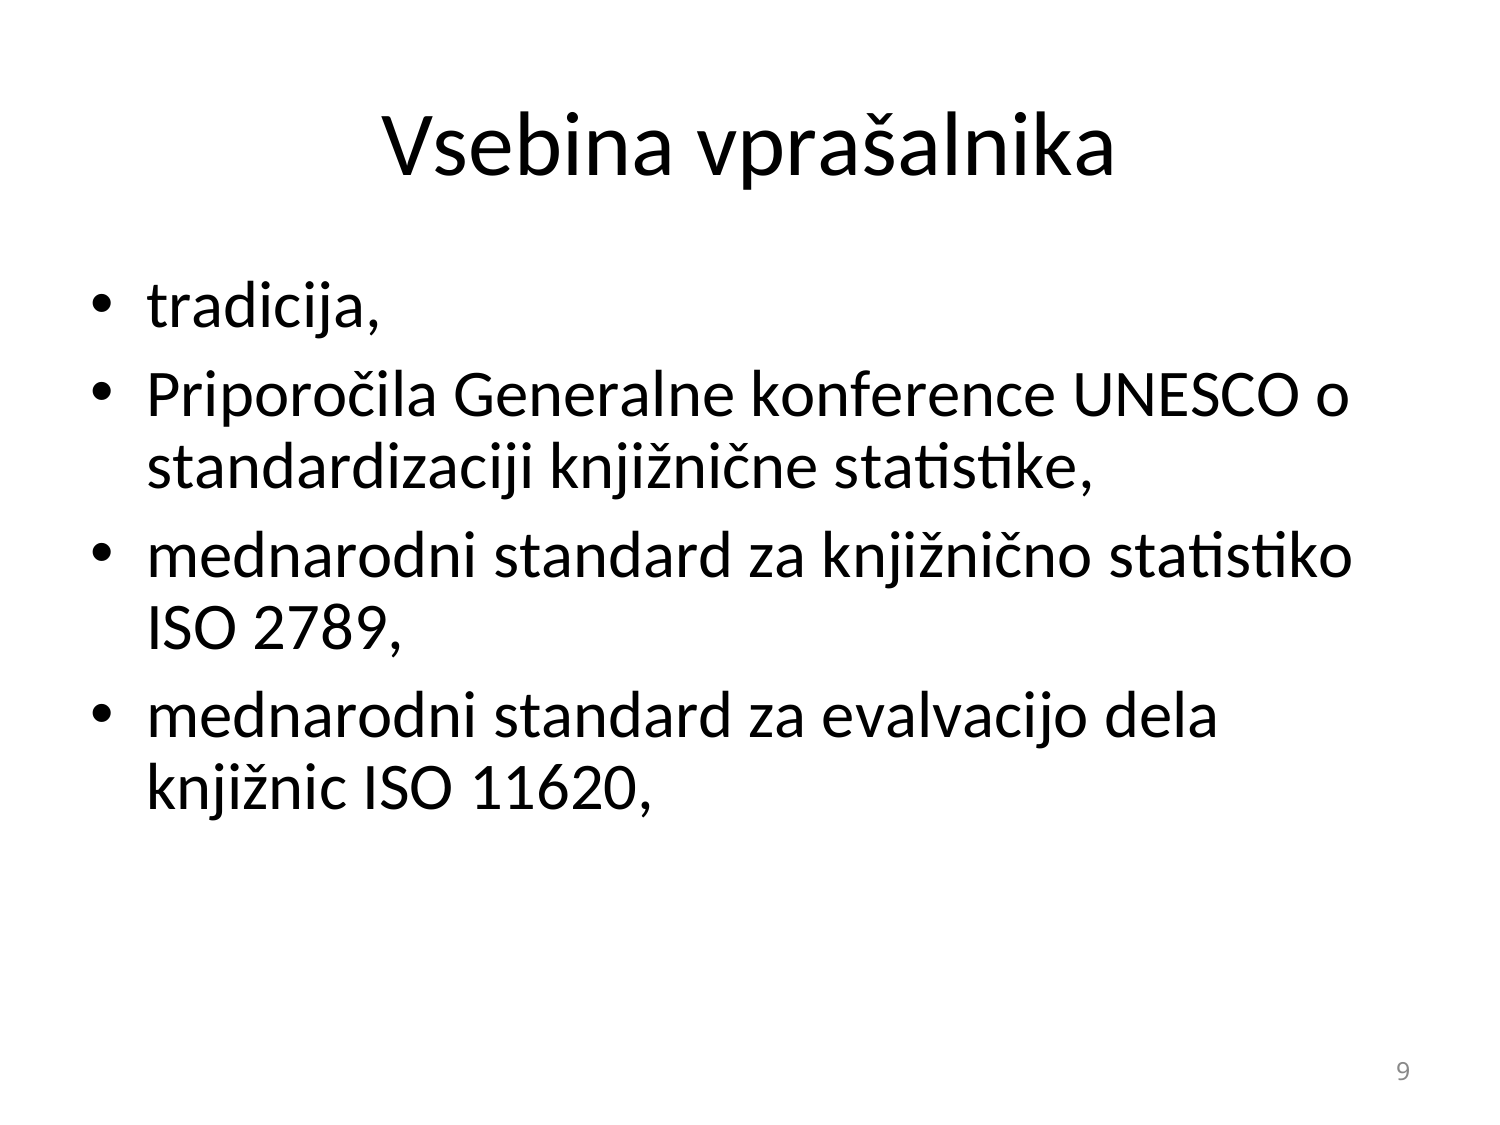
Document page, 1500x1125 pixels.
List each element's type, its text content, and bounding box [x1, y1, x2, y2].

text_box <number> [1074, 1042, 1426, 1103]
list tradicija, Priporočila Generalne konference UNESCO o standardizaciji knjižnične statistike, mednarodni standard za knjižnično statistiko ISO 2789, mednarodni standard za evalvacijo dela knjižnic ISO 11620, [75, 262, 1426, 1006]
title Vsebina vprašalnika [75, 45, 1426, 233]
